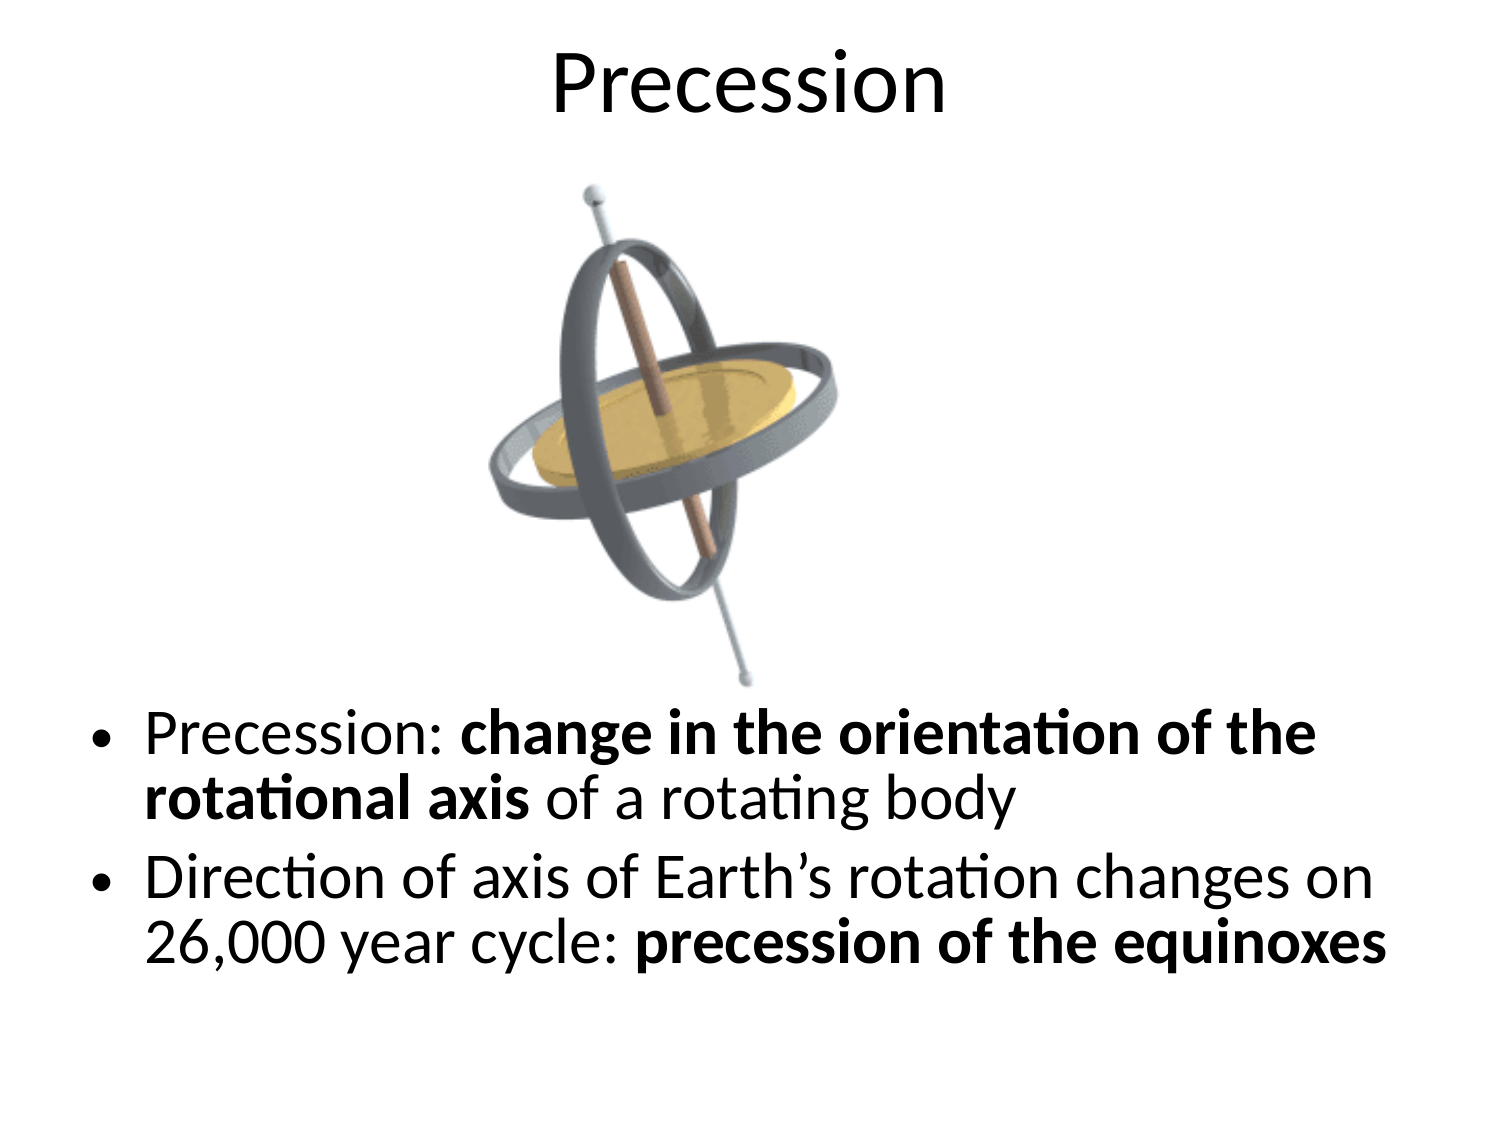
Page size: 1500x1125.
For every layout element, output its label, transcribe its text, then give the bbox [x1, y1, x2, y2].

picture [437, 160, 1063, 698]
title Precession [75, 19, 1425, 160]
list Precession: change in the orientation of the rotational axis of a rotating body Direction of axis of Earth’s rotation changes on 26,000 year cycle: precession of the equinoxes [75, 698, 1425, 1048]
